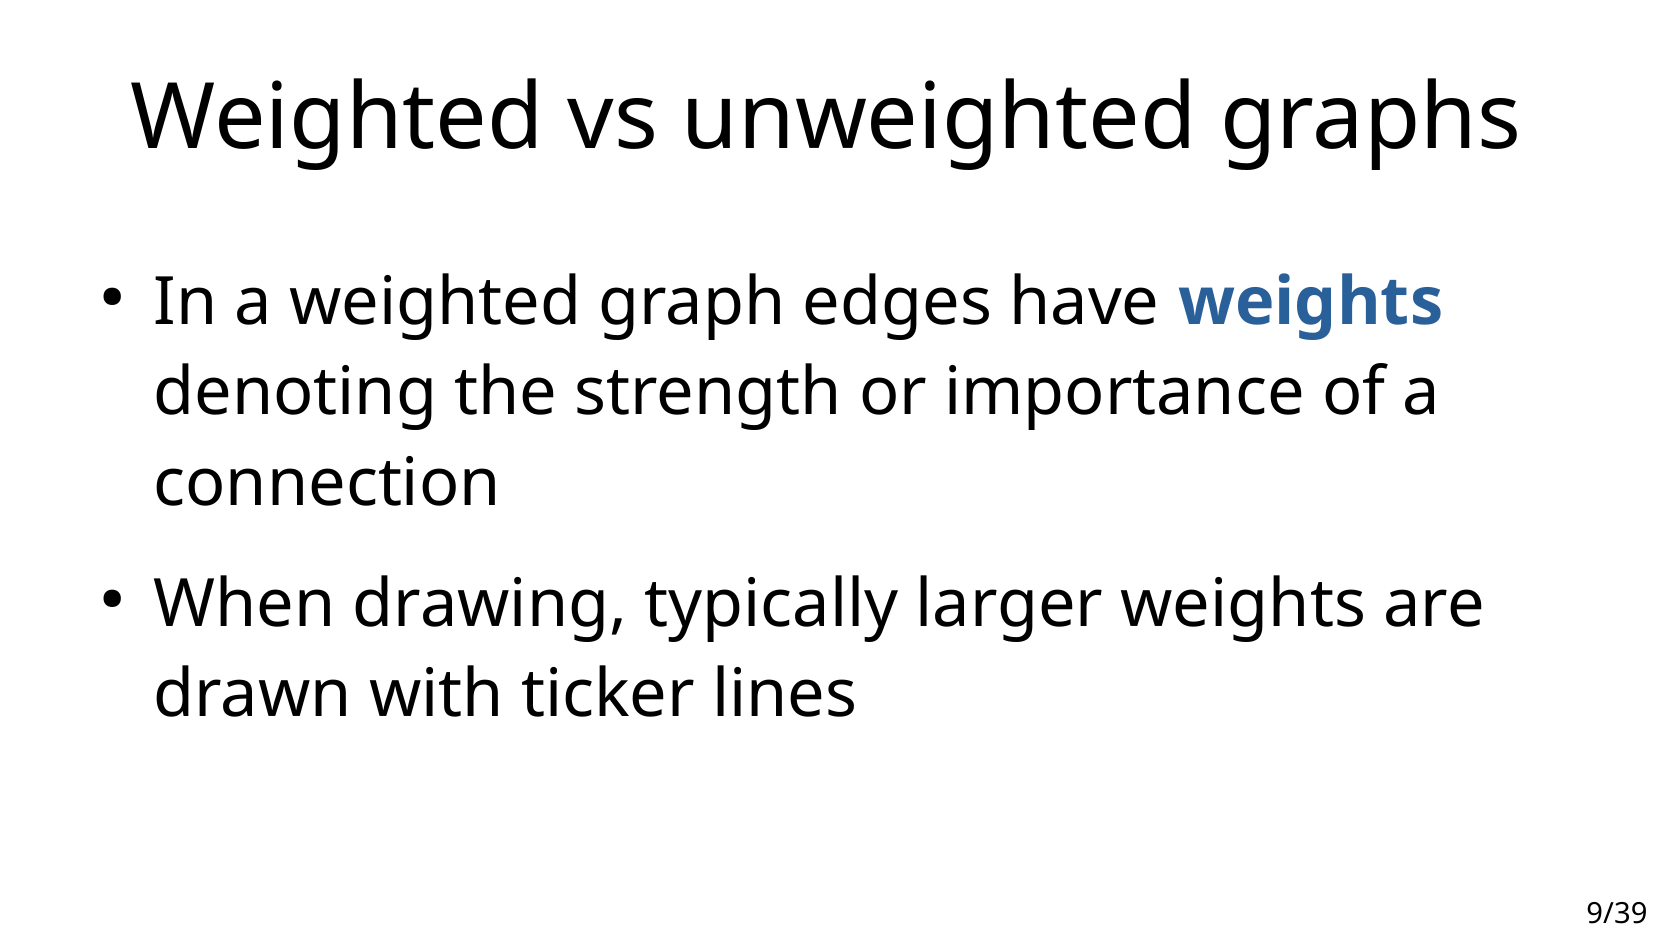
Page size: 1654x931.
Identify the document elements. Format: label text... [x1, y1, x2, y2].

title Weighted vs unweighted graphs [82, 1, 1571, 226]
list In a weighted graph edges have weights denoting the strength or importance of a connection When drawing, typically larger weights are drawn with ticker lines [82, 253, 1571, 793]
